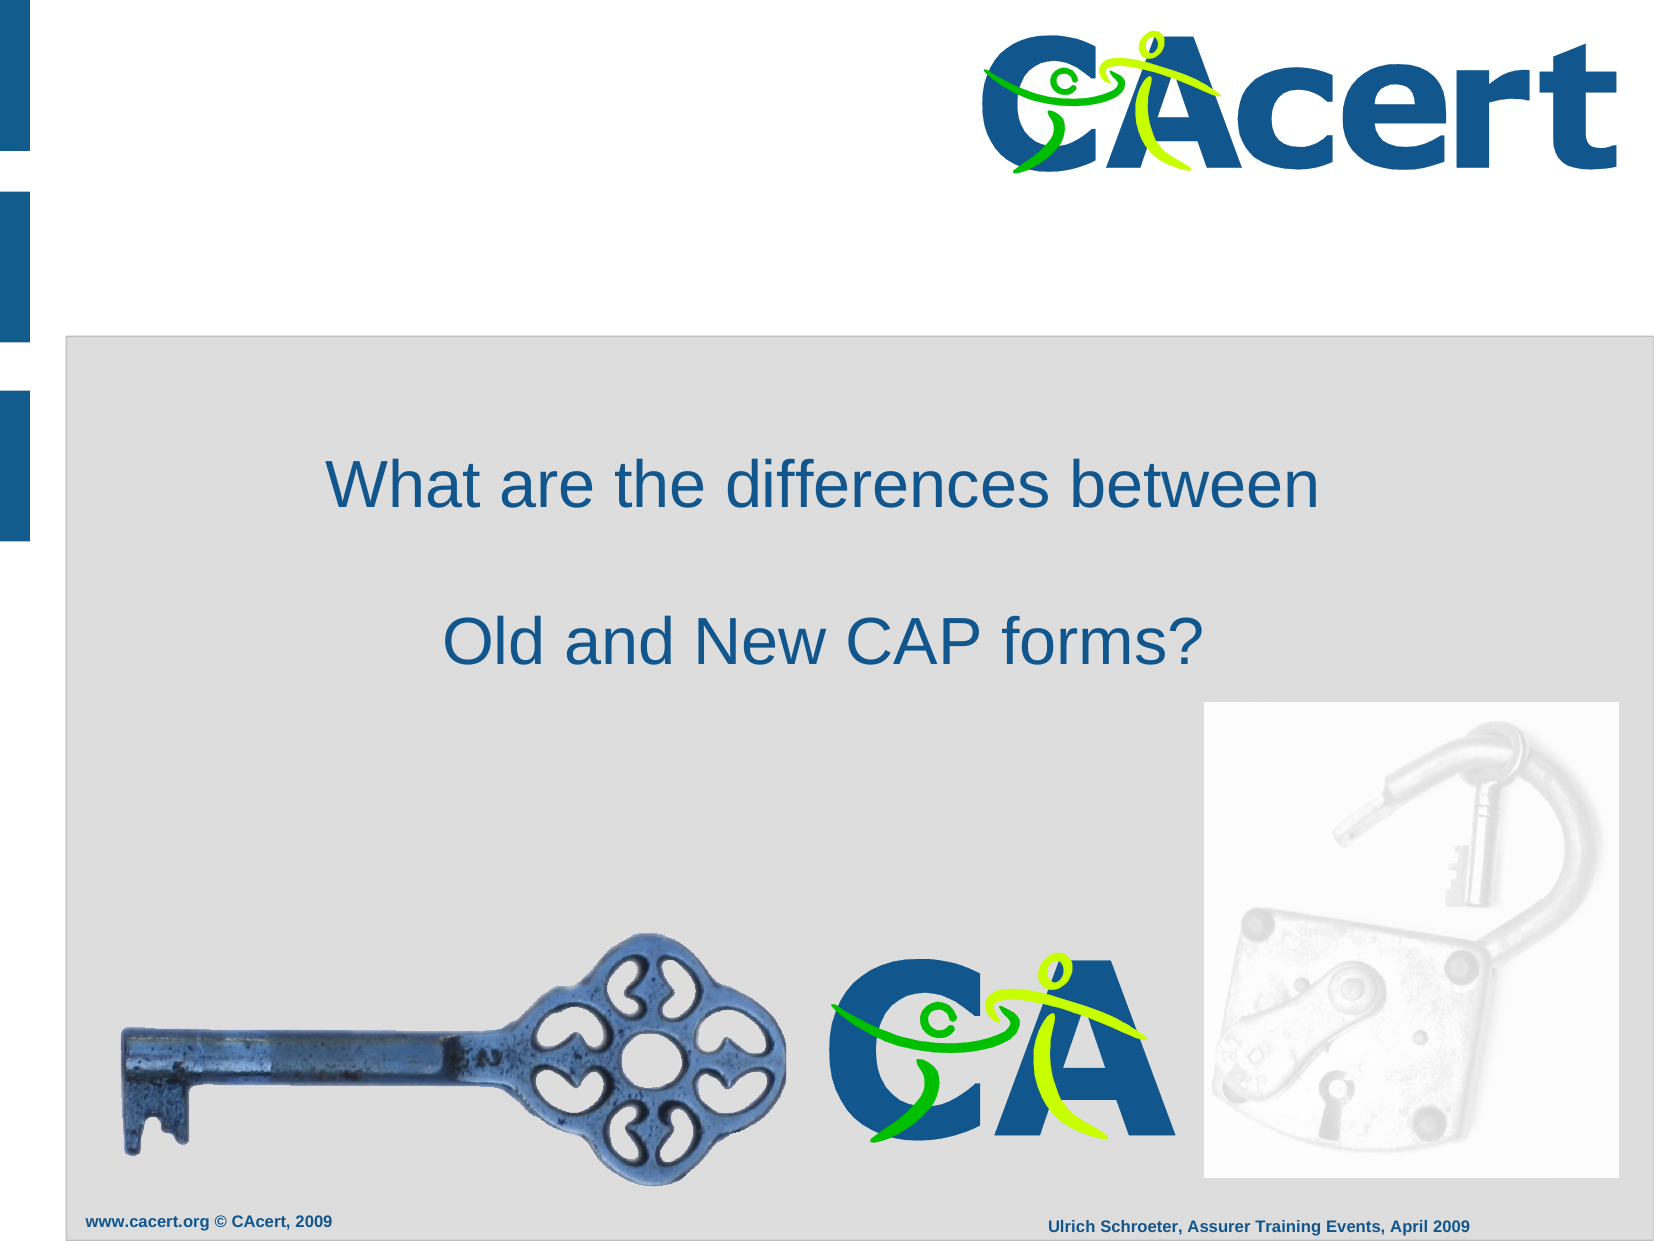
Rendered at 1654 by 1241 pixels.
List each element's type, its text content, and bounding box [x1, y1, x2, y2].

picture [826, 950, 1177, 1145]
title What are the differences between Old and New CAP forms? [118, 363, 1530, 680]
picture [106, 915, 800, 1203]
picture [1204, 702, 1619, 1178]
